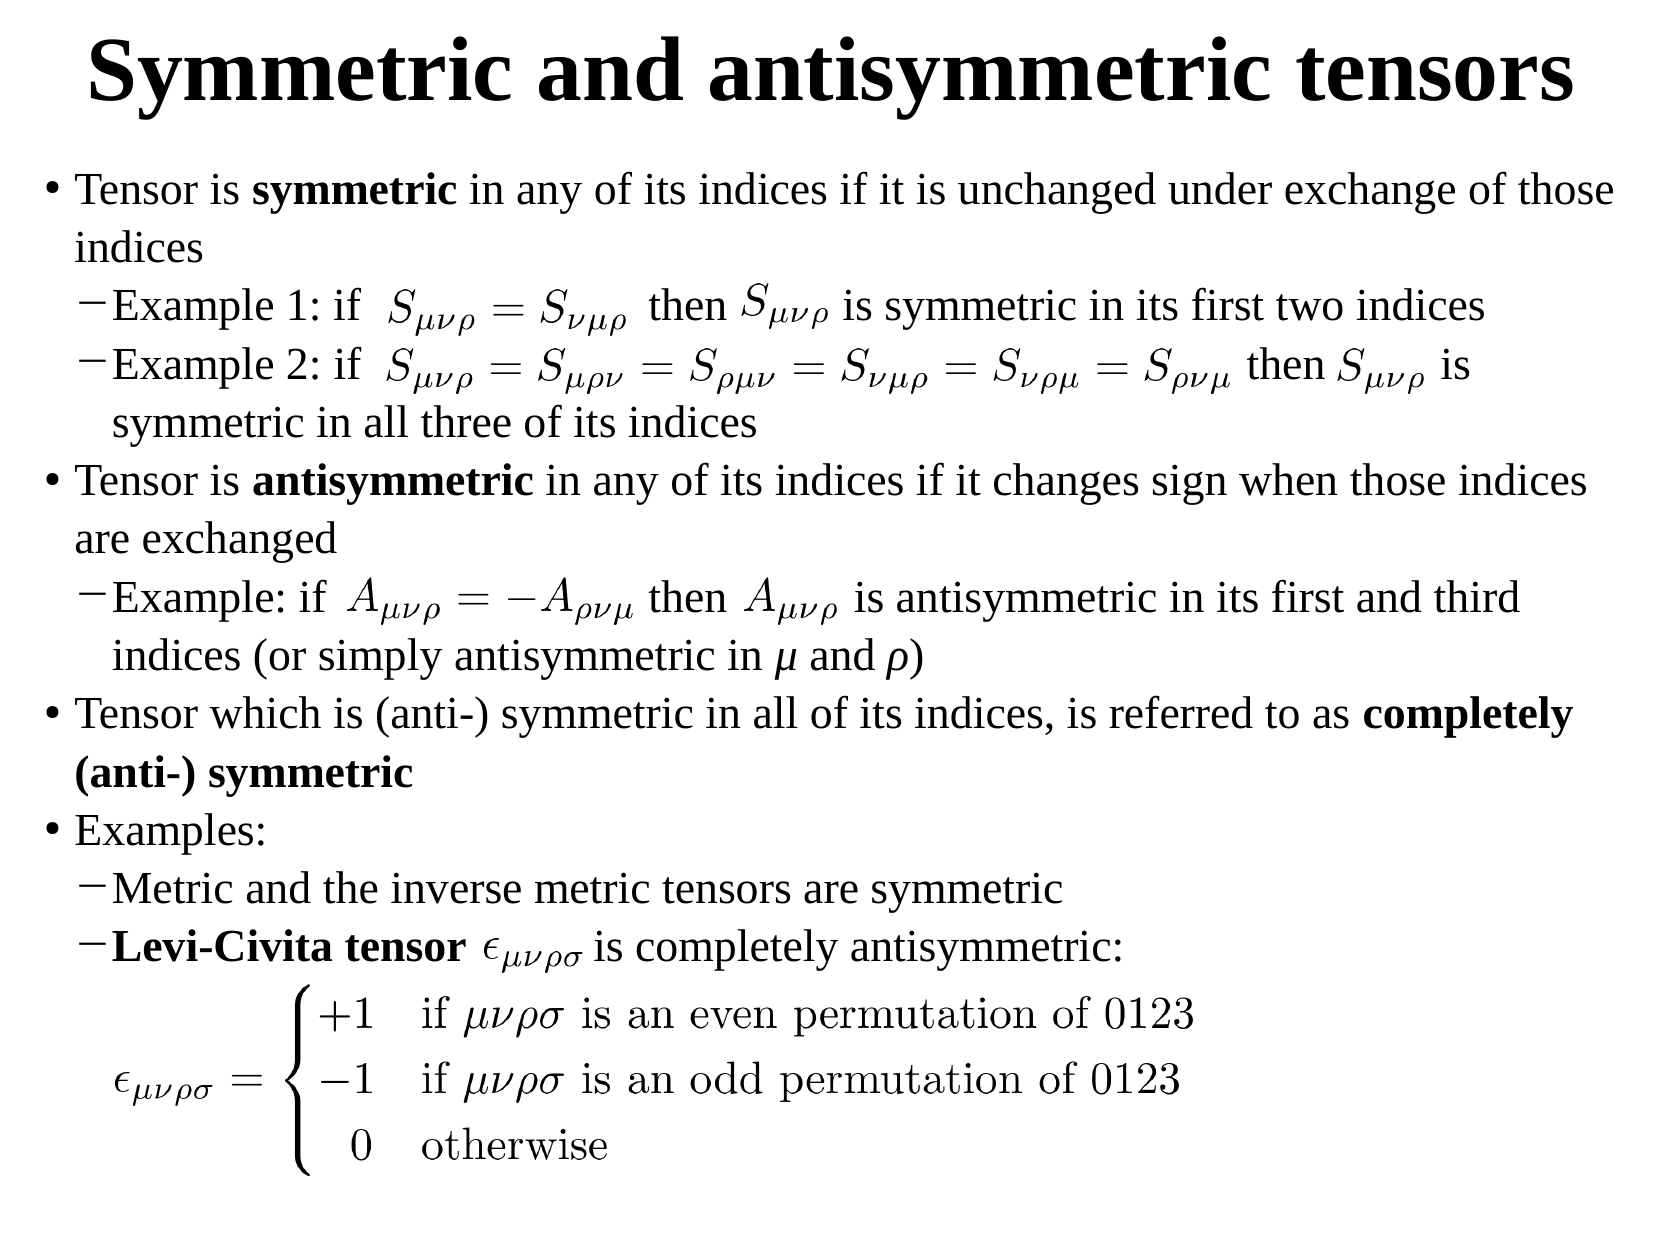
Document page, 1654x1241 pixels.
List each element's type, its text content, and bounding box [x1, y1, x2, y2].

picture [114, 984, 1193, 1176]
list Tensor is symmetric in any of its indices if it is unchanged under exchange of those indices Example 1: if then is symmetric in its first two indices Example 2: if then is symmetric in all three of its indices Tensor is antisymmetric in any of its indices if it changes sign when those indices are exchanged Example: if then is antisymmetric in its first and third indices (or simply antisymmetric in μ and ρ) Tensor which is (anti-) symmetric in all of its indices, is referred to as completely (anti-) symmetric Examples: Metric and the inverse metric tensors are symmetric Levi-Civita tensor is completely antisymmetric: [44, 155, 1620, 973]
picture [346, 577, 633, 625]
title Symmetric and antisymmetric tensors [70, 19, 1593, 121]
picture [743, 577, 837, 625]
picture [388, 289, 626, 336]
picture [386, 348, 1230, 394]
picture [1337, 348, 1424, 394]
picture [483, 938, 583, 973]
picture [741, 283, 828, 329]
